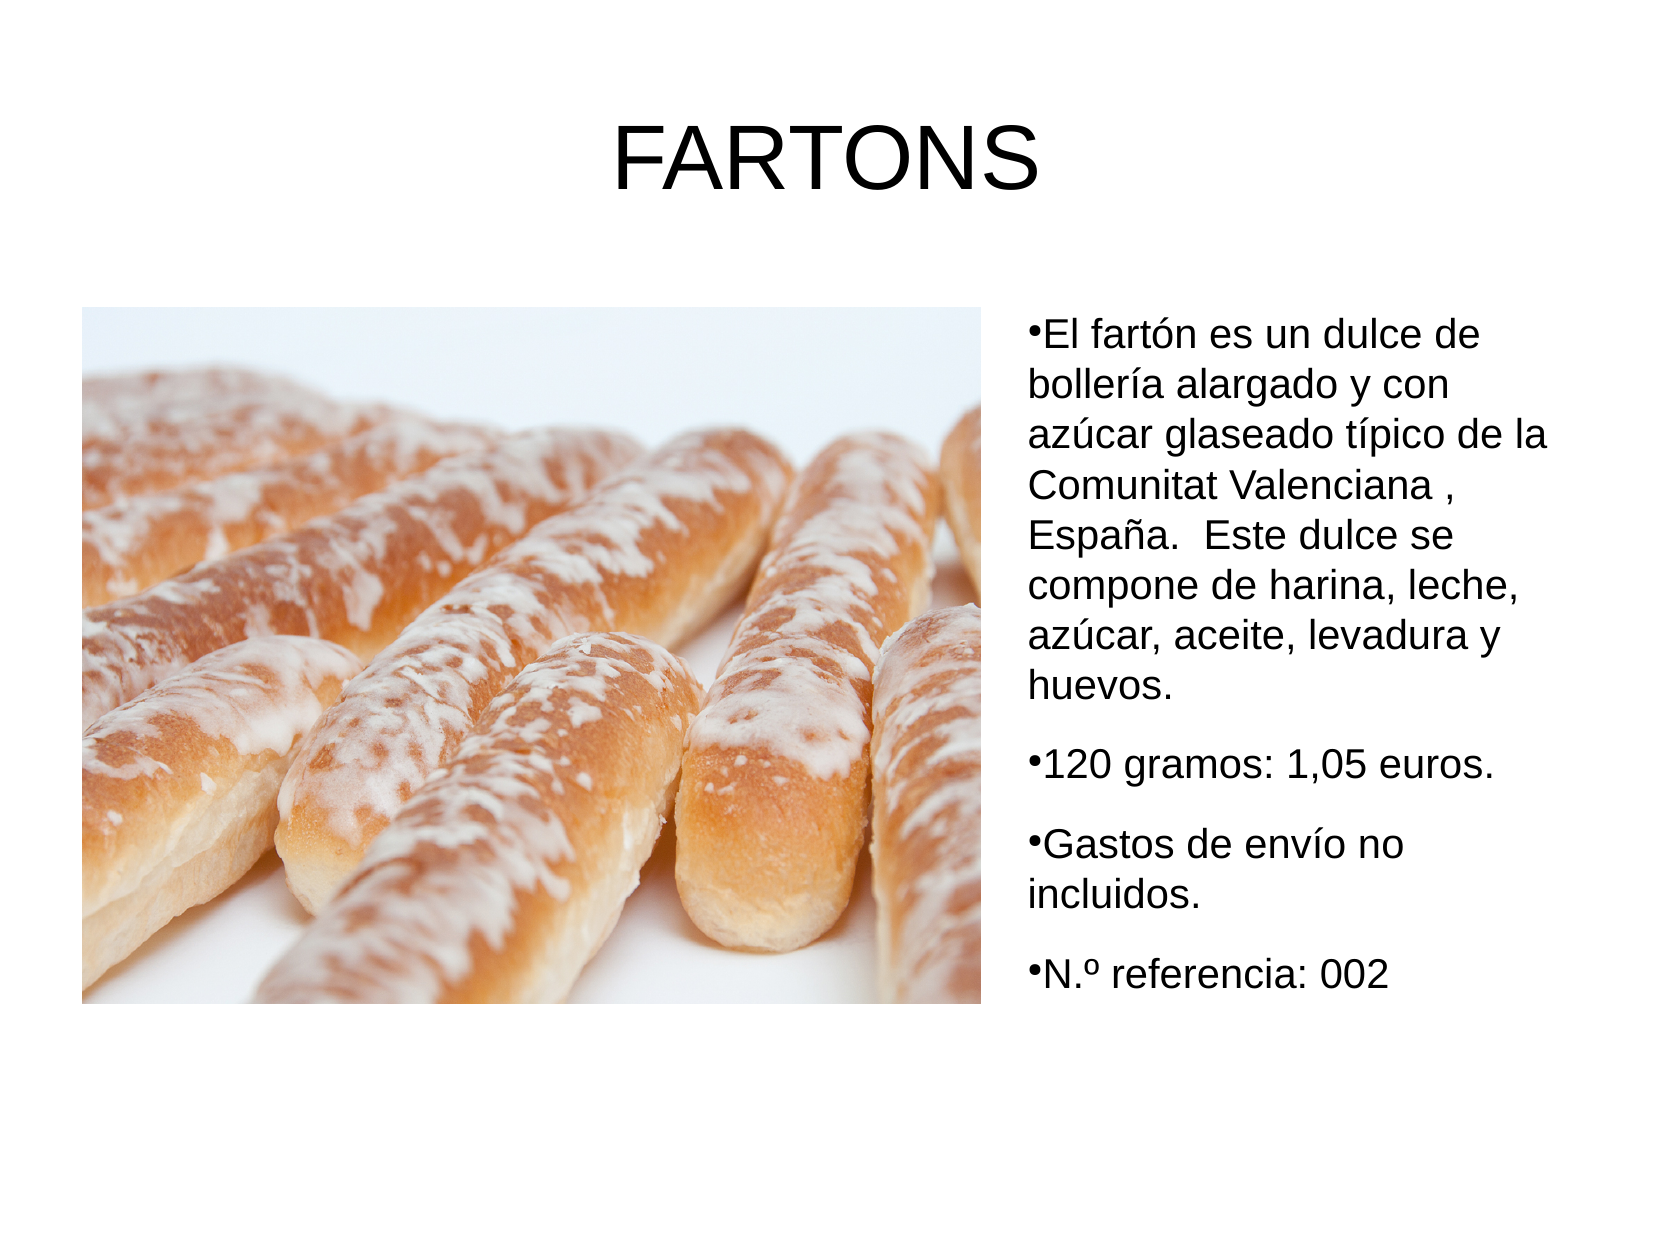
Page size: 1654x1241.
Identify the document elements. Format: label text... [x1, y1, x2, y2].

picture [82, 307, 981, 1004]
list El fartón es un dulce de bollería alargado y con azúcar glaseado típico de la Comunitat Valenciana , España. Este dulce se compone de harina, leche, azúcar, aceite, levadura y huevos. 120 gramos: 1,05 euros. Gastos de envío no incluidos. N.º referencia: 002 [1027, 307, 1571, 1027]
title FARTONS [82, 49, 1571, 257]
